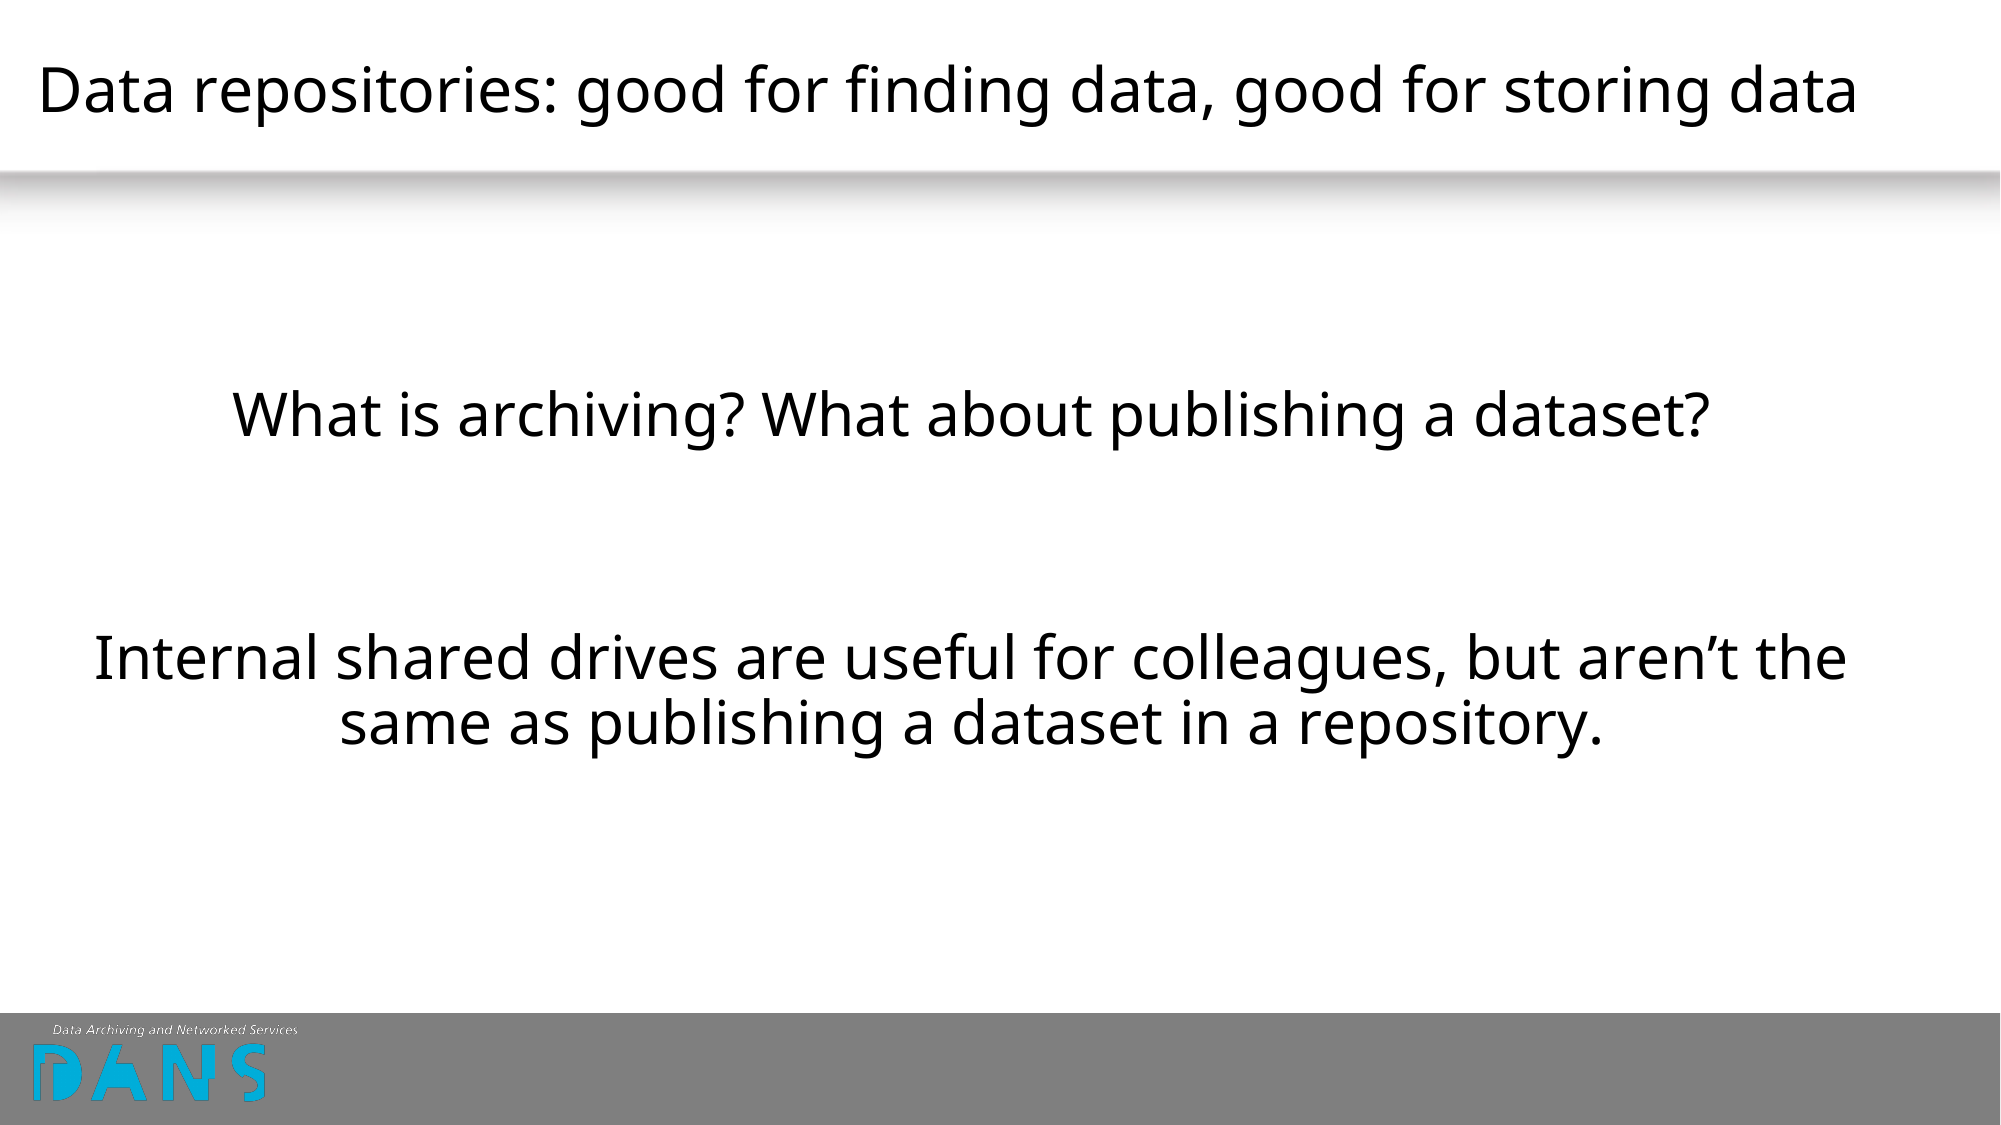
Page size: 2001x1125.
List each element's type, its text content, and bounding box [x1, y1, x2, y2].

list What is archiving? What about publishing a dataset? Internal shared drives are useful for colleagues, but aren’t the same as publishing a dataset in a repository. [22, 377, 1923, 800]
title Data repositories: good for finding data, good for storing data [22, 24, 1981, 161]
